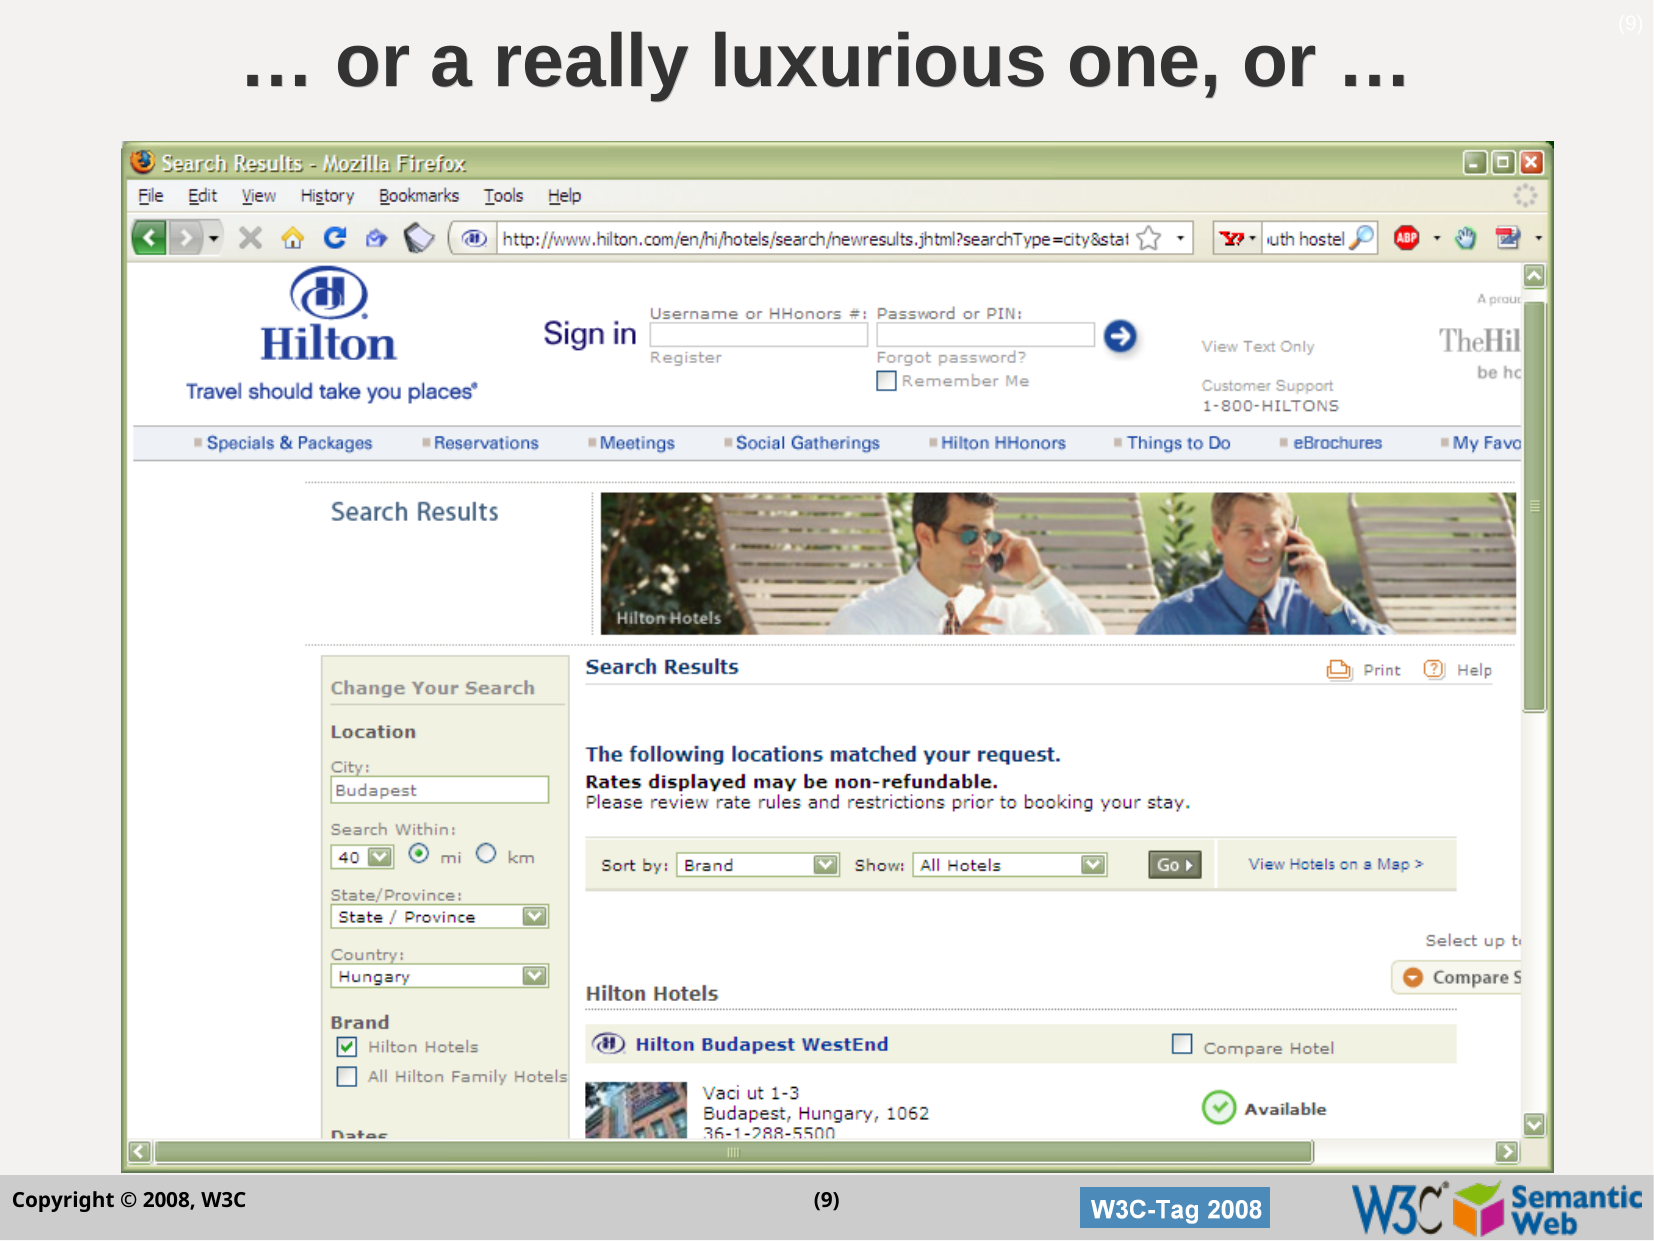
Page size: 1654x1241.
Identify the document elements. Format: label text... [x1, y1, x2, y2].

picture [1080, 1187, 1270, 1228]
picture [1352, 1178, 1642, 1237]
title … or a really luxurious one, or … [0, 7, 1654, 111]
picture [121, 141, 1554, 1173]
